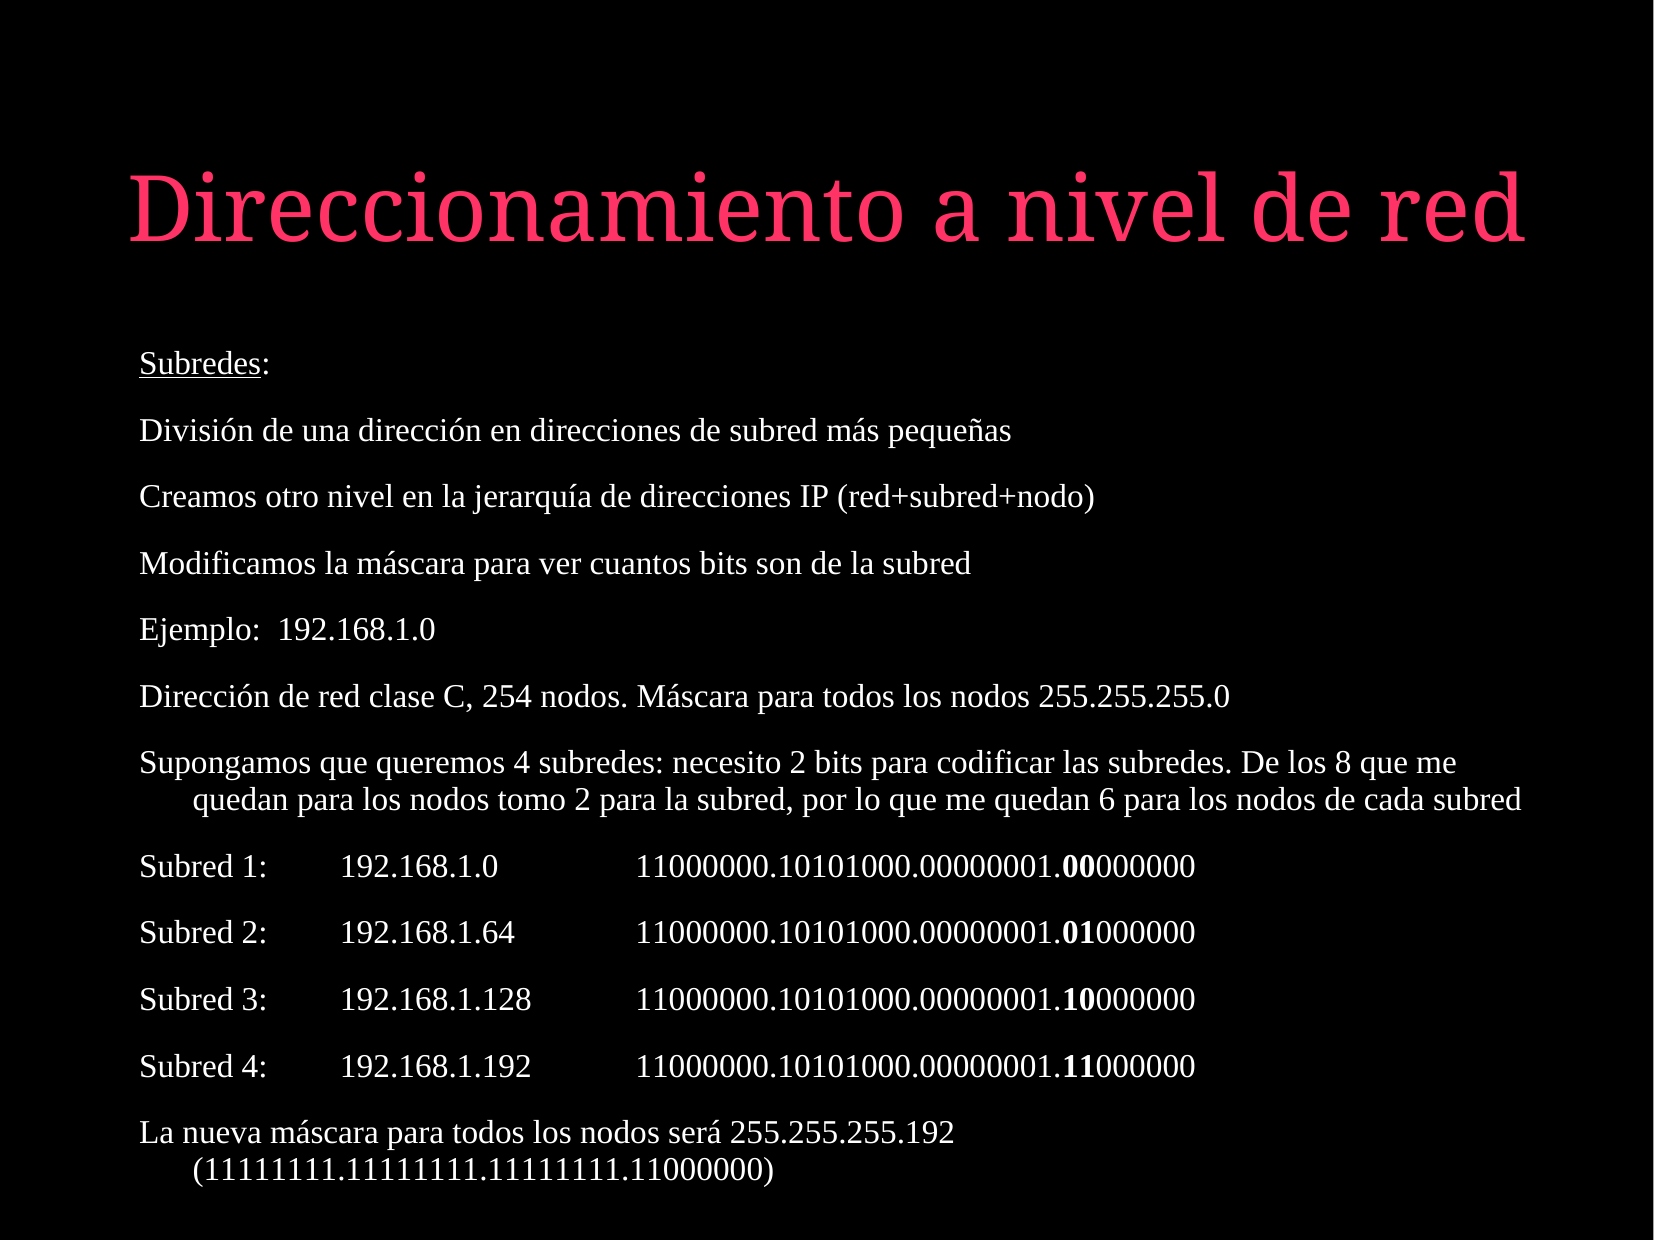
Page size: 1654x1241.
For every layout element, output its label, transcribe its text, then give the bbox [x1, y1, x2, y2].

list Subredes: División de una dirección en direcciones de subred más pequeñas Creamos otro nivel en la jerarquía de direcciones IP (red+subred+nodo) Modificamos la máscara para ver cuantos bits son de la subred Ejemplo: 192.168.1.0 Dirección de red clase C, 254 nodos. Máscara para todos los nodos 255.255.255.0 Supongamos que queremos 4 subredes: necesito 2 bits para codificar las subredes. De los 8 que me quedan para los nodos tomo 2 para la subred, por lo que me quedan 6 para los nodos de cada subred Subred 1: 192.168.1.0 11000000.10101000.00000001.00000000 Subred 2: 192.168.1.64 11000000.10101000.00000001.01000000 Subred 3: 192.168.1.128 11000000.10101000.00000001.10000000 Subred 4: 192.168.1.192 11000000.10101000.00000001.11000000 La nueva máscara para todos los nodos será 255.255.255.192 (11111111.11111111.11111111.11000000) [121, 344, 1534, 1201]
title Direccionamiento a nivel de red [121, 102, 1534, 311]
